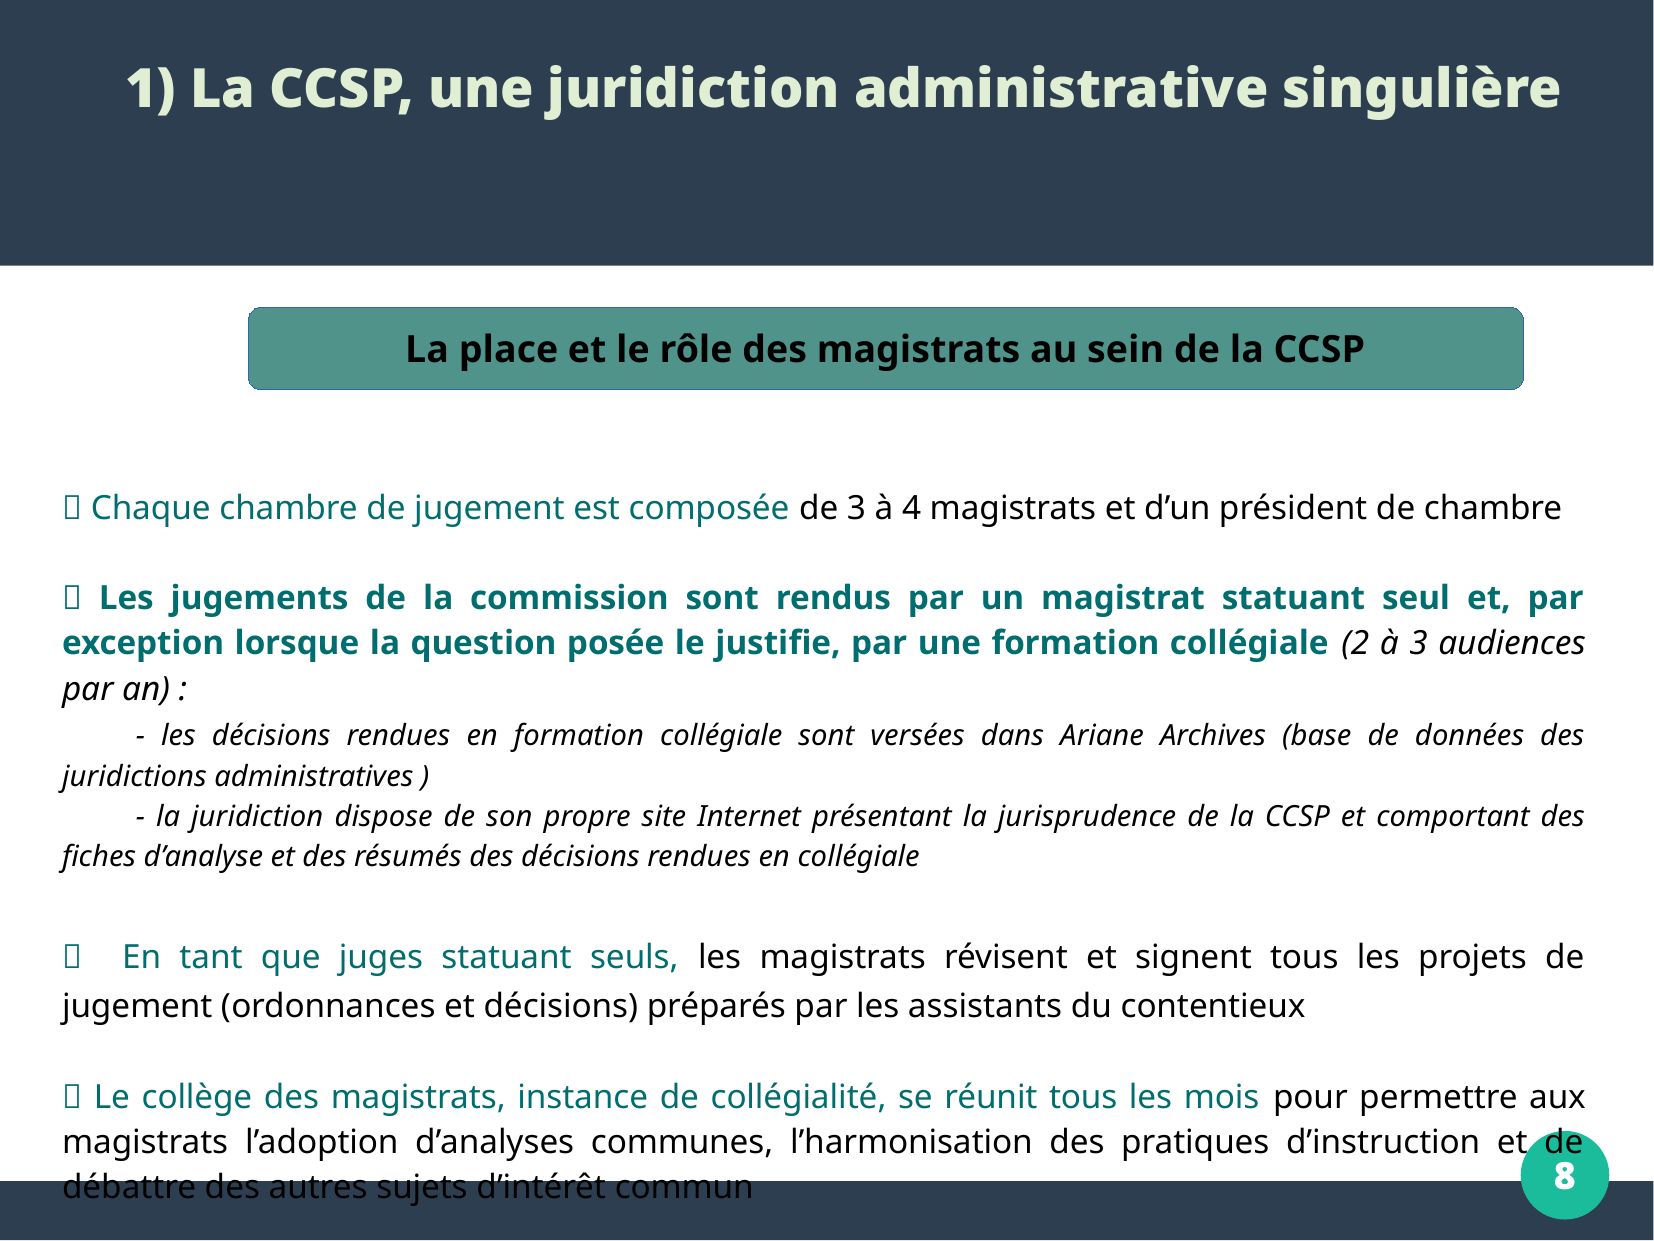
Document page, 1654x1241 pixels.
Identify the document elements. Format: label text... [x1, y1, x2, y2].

text_box  Chaque chambre de jugement est composée de 3 à 4 magistrats et d’un président de chambre  Les jugements de la commission sont rendus par un magistrat statuant seul et, par exception lorsque la question posée le justifie, par une formation collégiale (2 à 3 audiences par an) : - les décisions rendues en formation collégiale sont versées dans Ariane Archives (base de données des juridictions administratives ) - la juridiction dispose de son propre site Internet présentant la jurisprudence de la CCSP et comportant des fiches d’analyse et des résumés des décisions rendues en collégiale  En tant que juges statuant seuls, les magistrats révisent et signent tous les projets de jugement (ordonnances et décisions) préparés par les assistants du contentieux  Le collège des magistrats, instance de collégialité, se réunit tous les mois pour permettre aux magistrats l’adoption d’analyses communes, l’harmonisation des pratiques d’instruction et de débattre des autres sujets d’intérêt commun [47, 476, 1601, 1119]
list [0, 153, 1619, 1052]
text_box La place et le rôle des magistrats au sein de la CCSP [248, 307, 1524, 390]
title 1) La CCSP, une juridiction administrative singulière [59, 49, 1630, 187]
